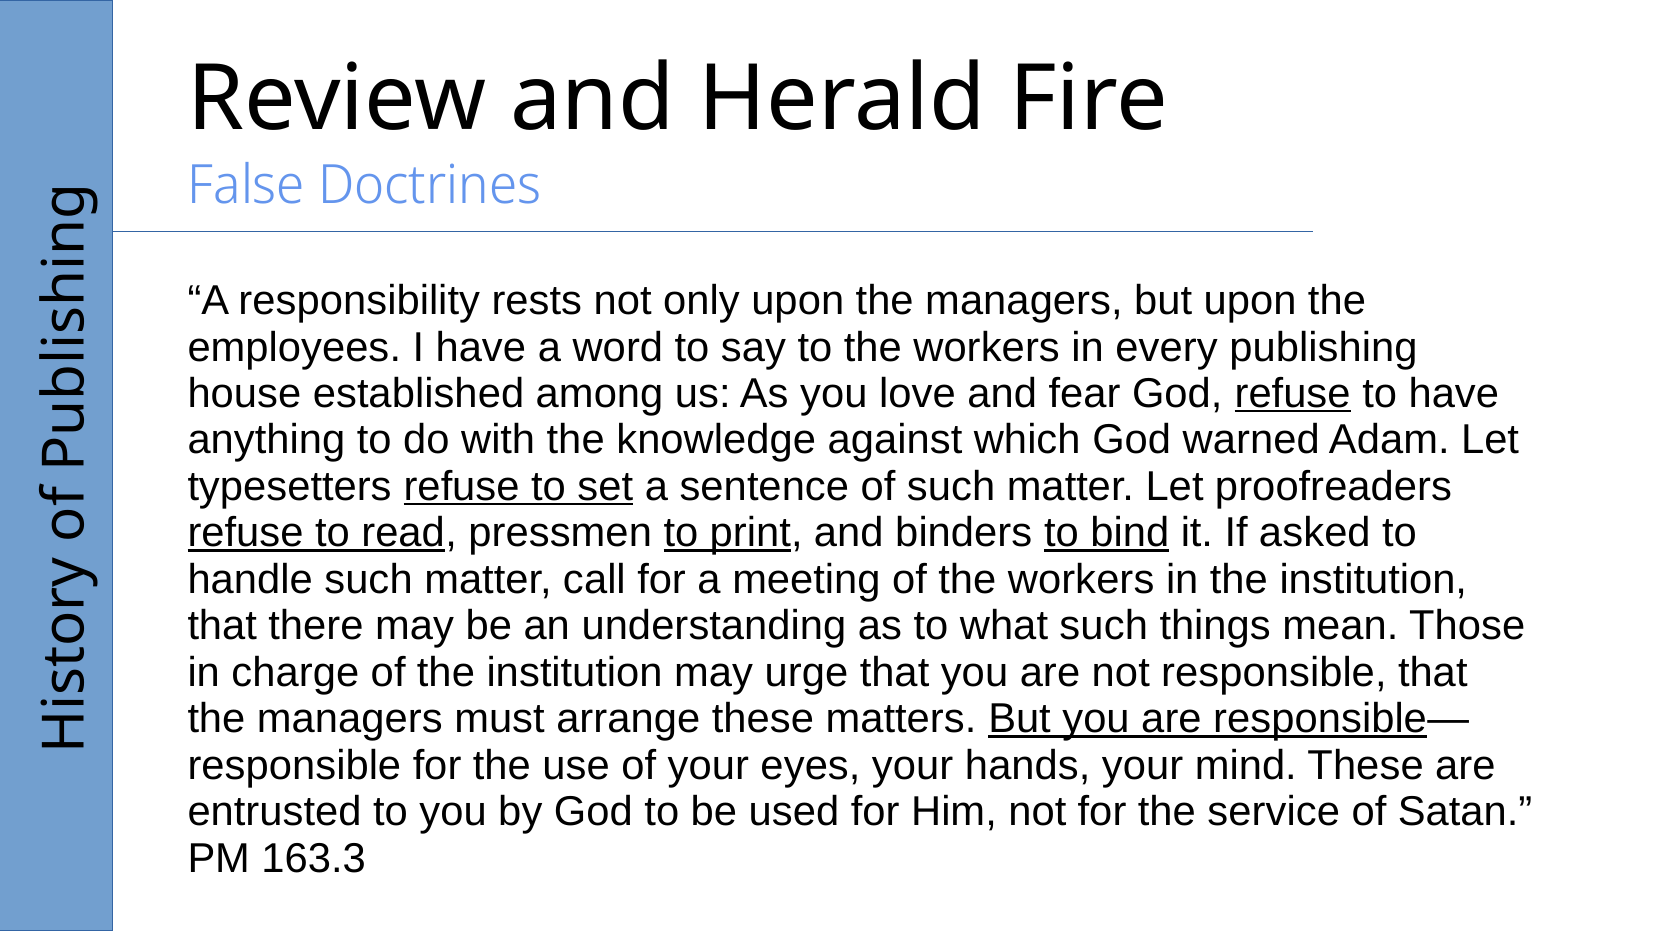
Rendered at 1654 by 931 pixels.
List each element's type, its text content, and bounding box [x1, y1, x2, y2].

text_box “A responsibility rests not only upon the managers, but upon the employees. I have a word to say to the workers in every publishing house established among us: As you love and fear God, refuse to have anything to do with the knowledge against which God warned Adam. Let typesetters refuse to set a sentence of such matter. Let proofreaders refuse to read, pressmen to print, and binders to bind it. If asked to handle such matter, call for a meeting of the workers in the institution, that there may be an understanding as to what such things mean. Those in charge of the institution may urge that you are not responsible, that the managers must arrange these matters. But you are responsible—responsible for the use of your eyes, your hands, your mind. These are entrusted to you by God to be used for Him, not for the service of Satan.” PM 163.3 [187, 276, 1538, 882]
title Review and Herald Fire [187, 33, 1571, 125]
title False Doctrines [187, 125, 1571, 239]
text_box History of Publishing [13, 37, 105, 901]
text_box [0, 0, 113, 931]
